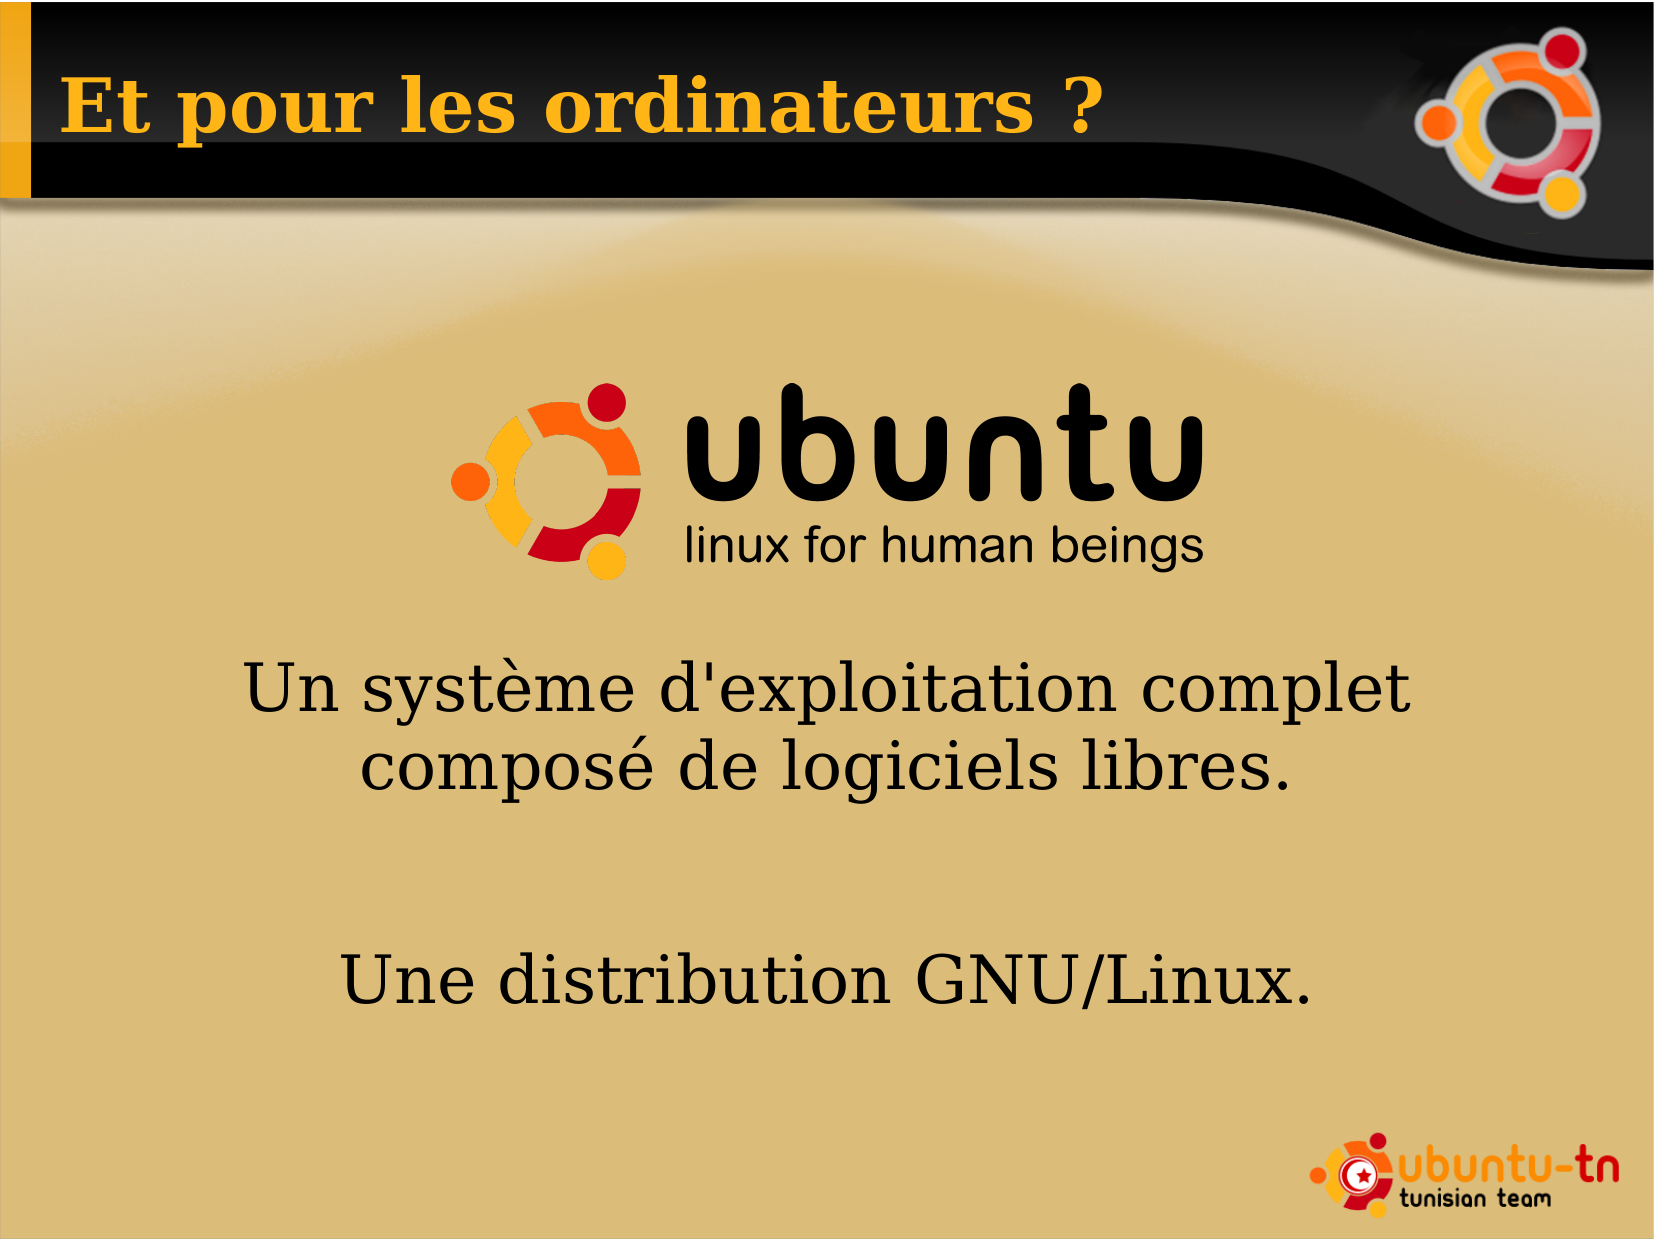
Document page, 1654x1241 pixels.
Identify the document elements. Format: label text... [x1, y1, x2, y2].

title Et pour les ordinateurs ? [59, 2, 1447, 210]
picture [0, 0, 1654, 1241]
list Un système d'exploitation complet composé de logiciels libres. Une distribution GNU/Linux. [82, 649, 1571, 1109]
